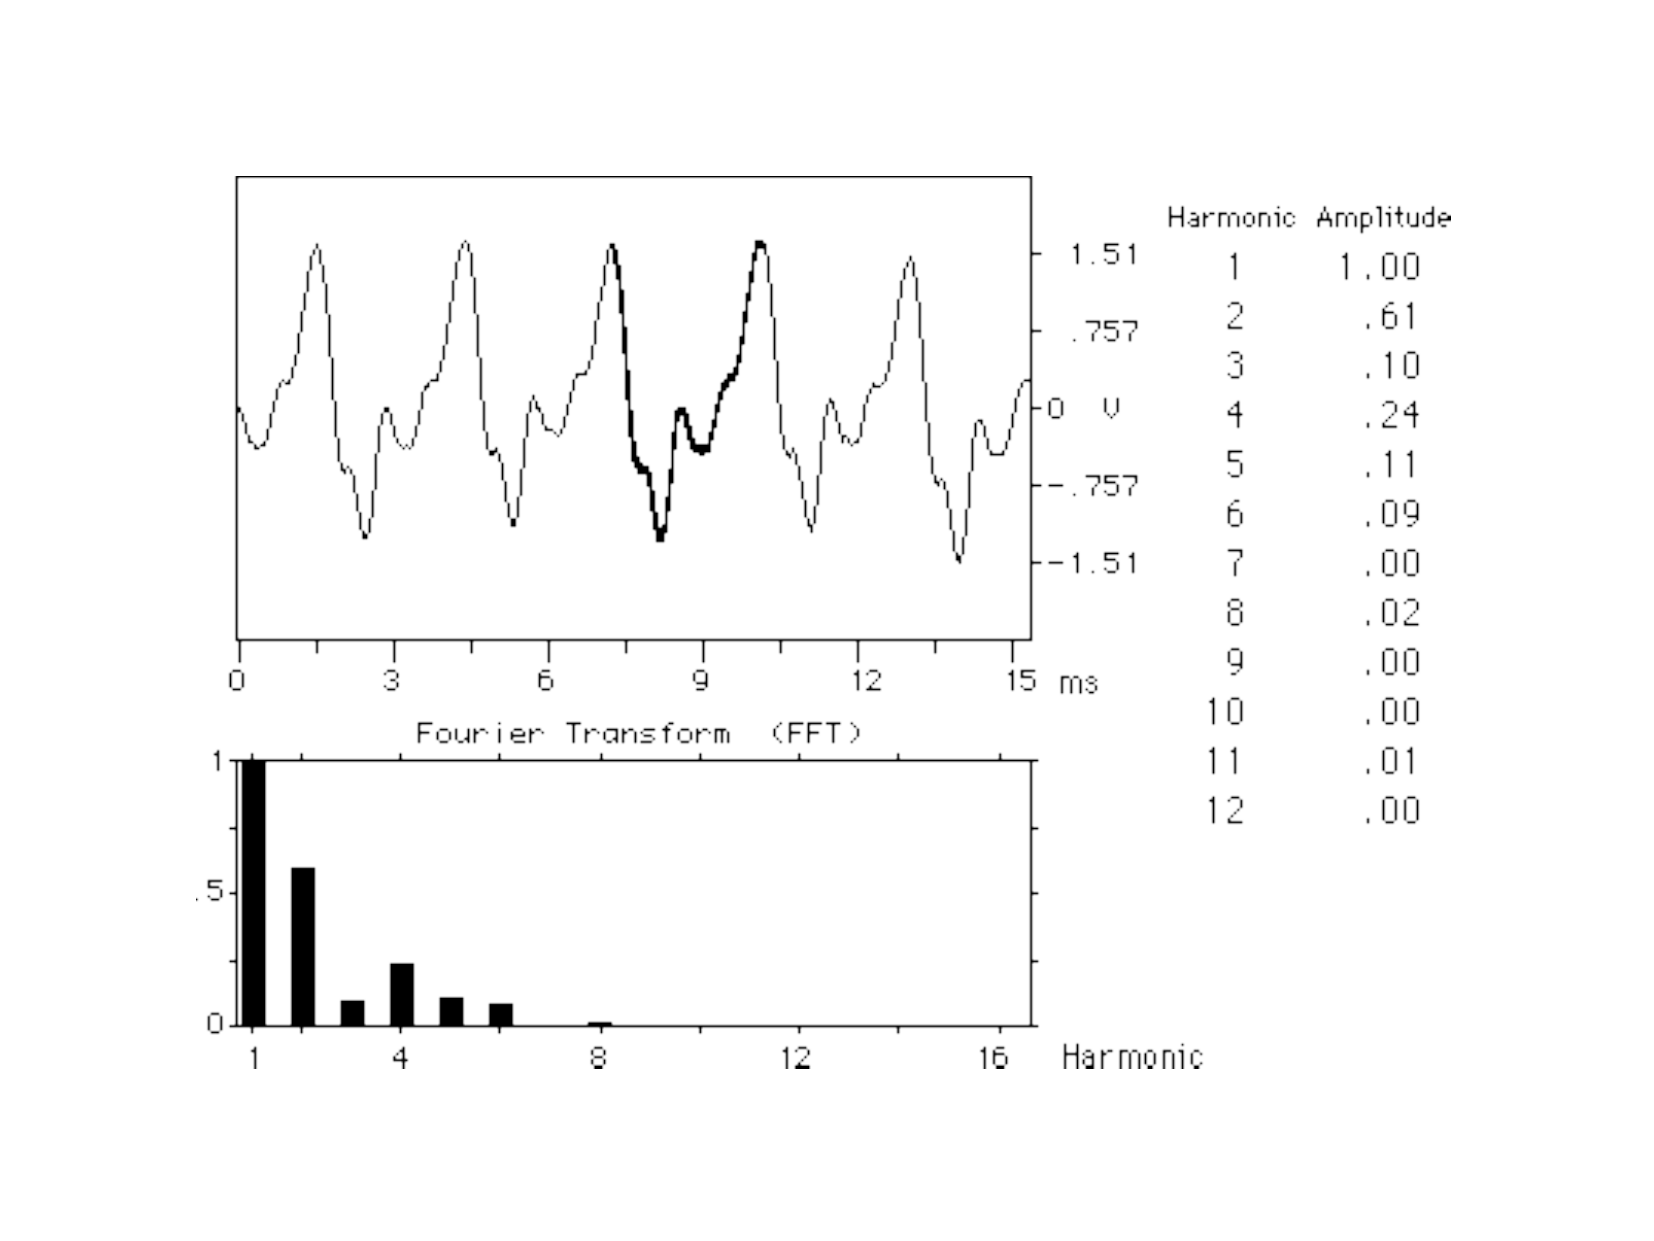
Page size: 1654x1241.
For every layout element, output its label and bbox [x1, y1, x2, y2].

picture [196, 176, 1451, 1069]
